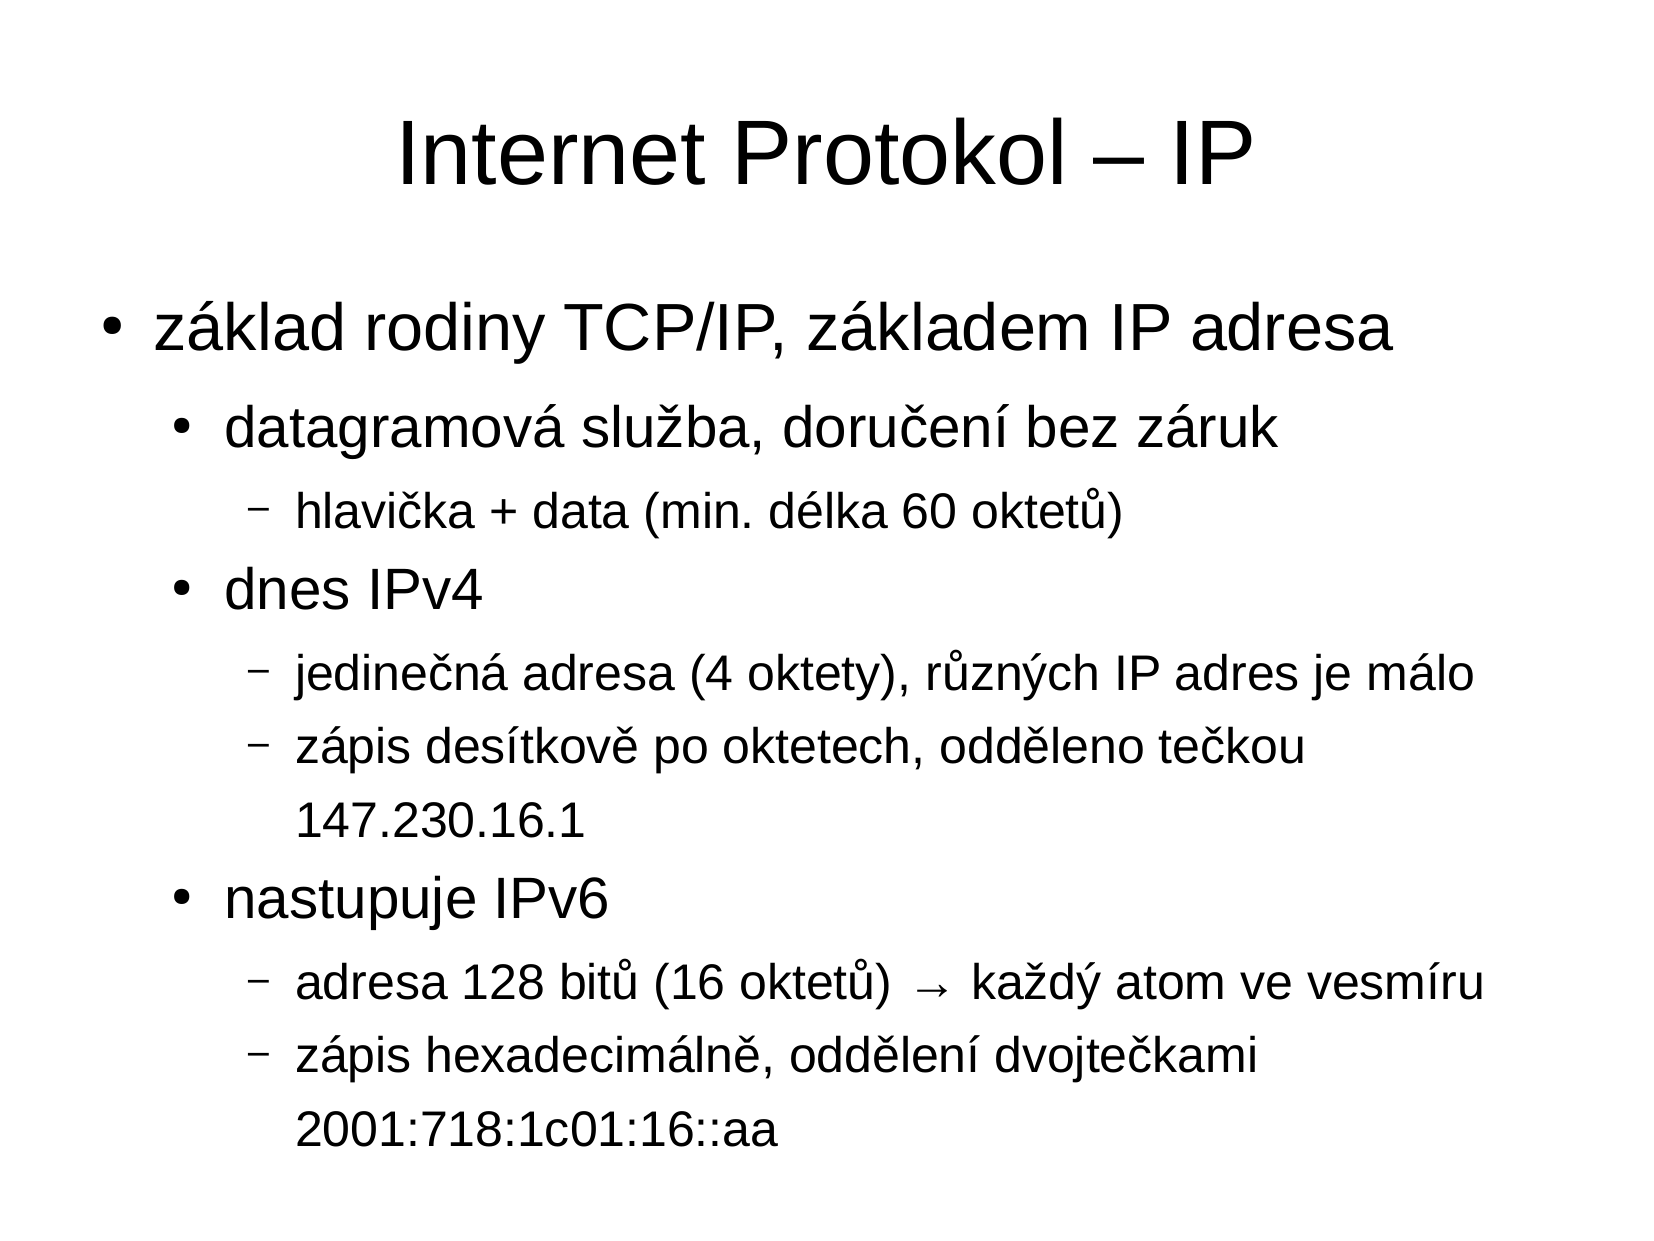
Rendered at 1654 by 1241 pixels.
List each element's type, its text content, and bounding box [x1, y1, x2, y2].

title Internet Protokol – IP [82, 49, 1571, 257]
list základ rodiny TCP/IP, základem IP adresa datagramová služba, doručení bez záruk hlavička + data (min. délka 60 oktetů) dnes IPv4 jedinečná adresa (4 oktety), různých IP adres je málo zápis desítkově po oktetech, odděleno tečkou 147.230.16.1 nastupuje IPv6 adresa 128 bitů (16 oktetů) → každý atom ve vesmíru zápis hexadecimálně, oddělení dvojtečkami 2001:718:1c01:16::aa [82, 290, 1571, 1158]
